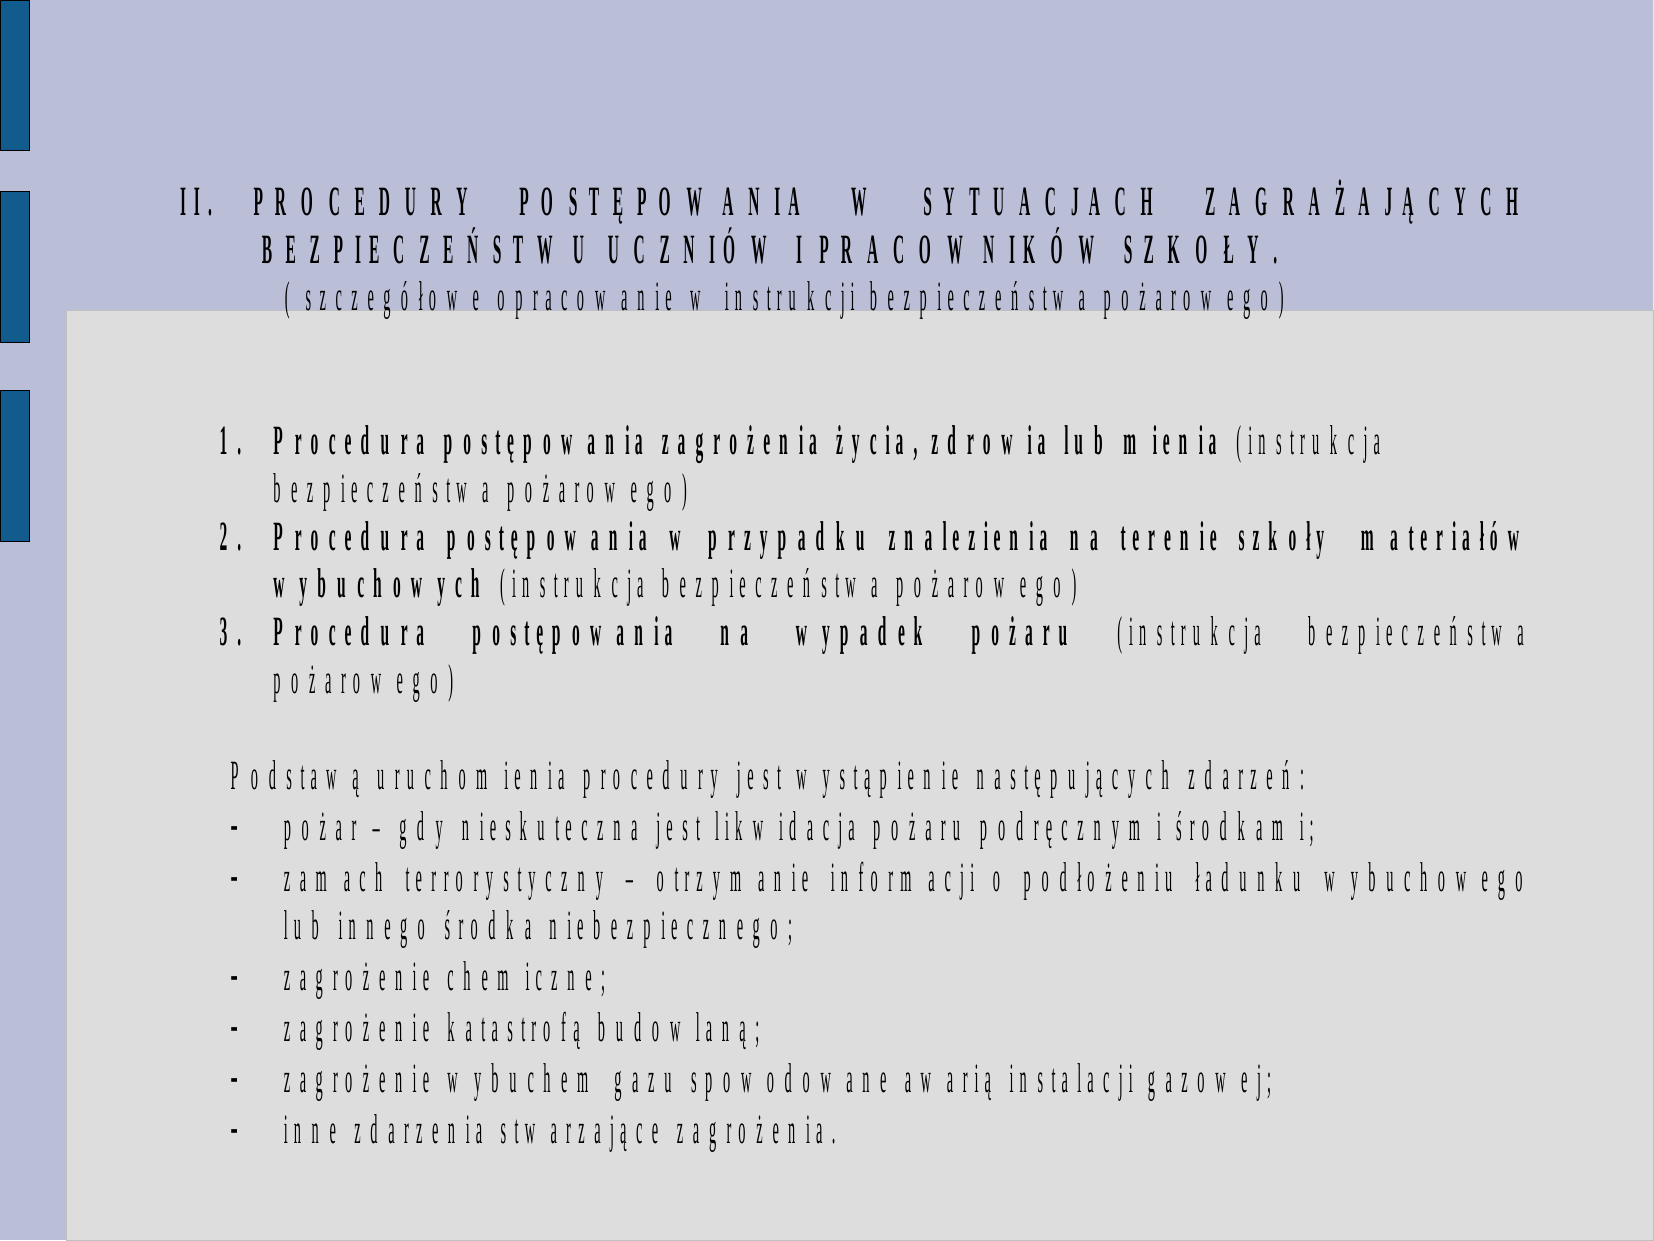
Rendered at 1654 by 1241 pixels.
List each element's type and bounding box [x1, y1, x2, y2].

picture [177, 177, 1536, 1152]
